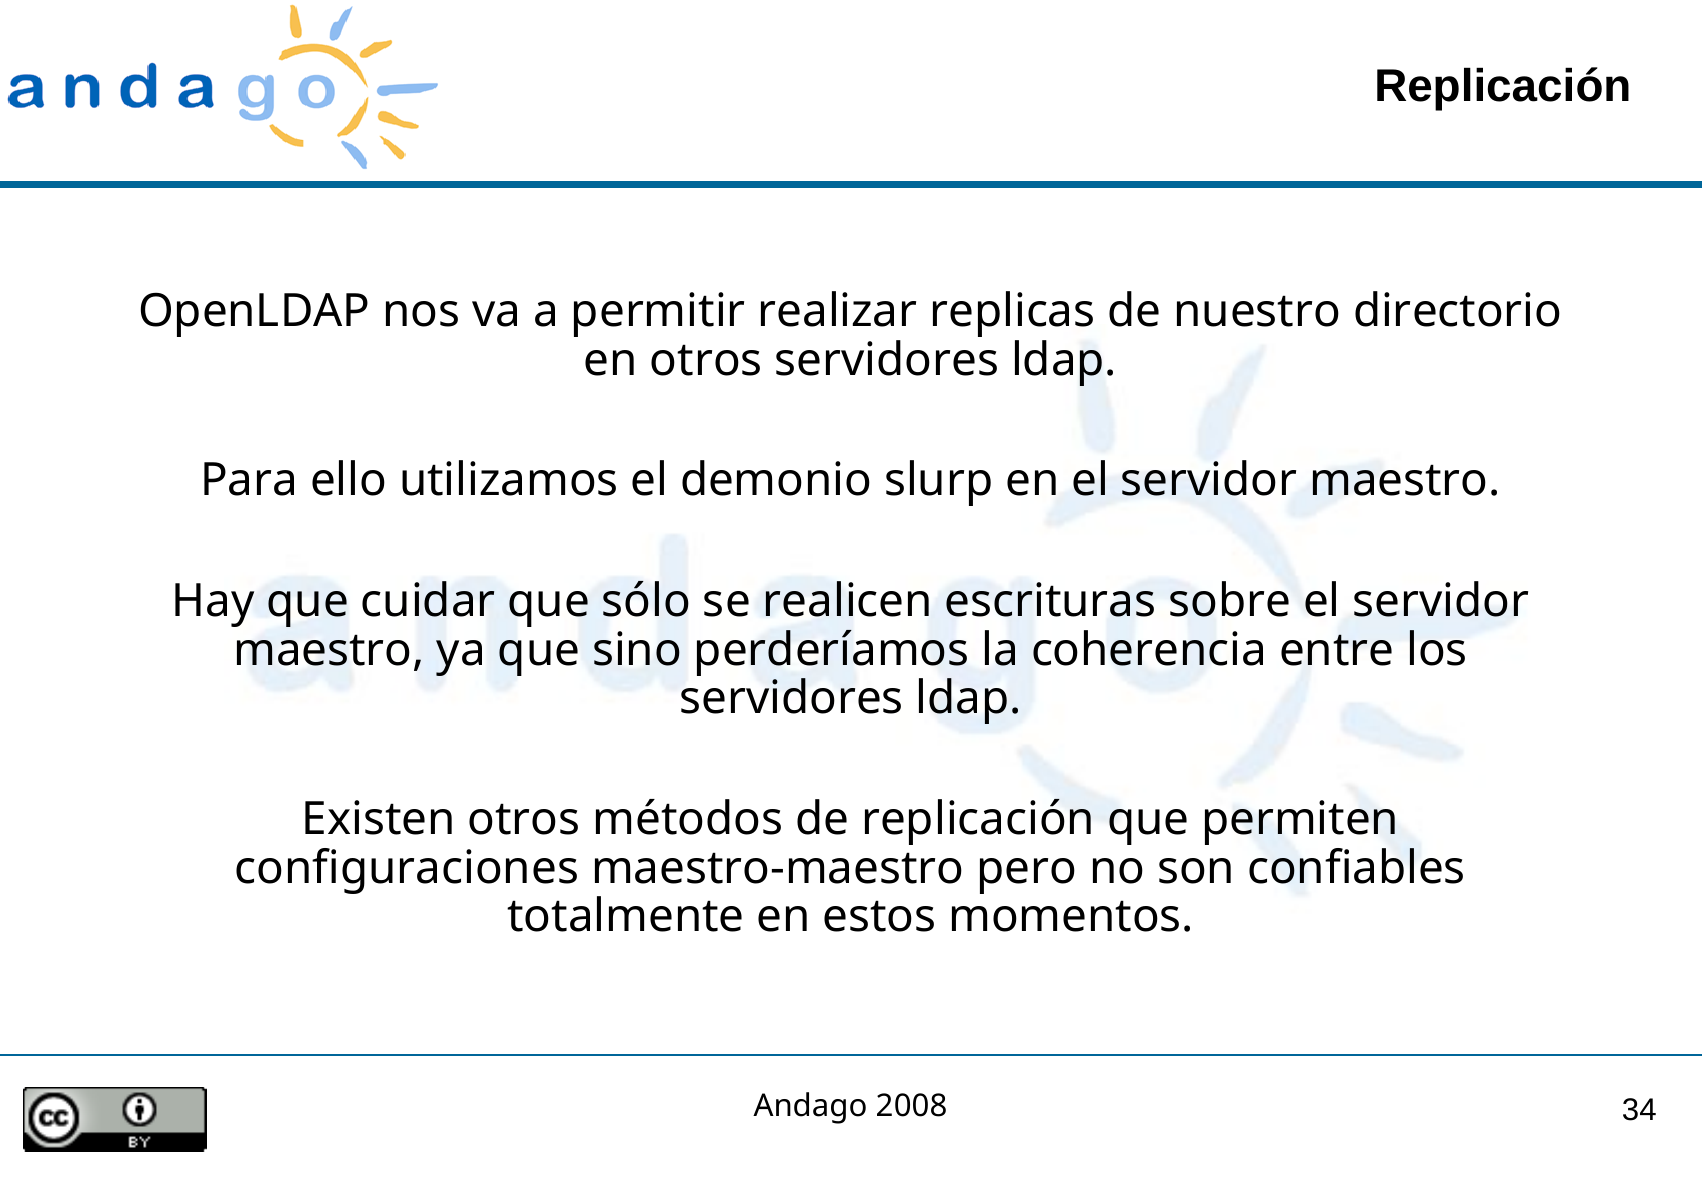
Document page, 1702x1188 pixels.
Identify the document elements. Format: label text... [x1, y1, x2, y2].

subtitle OpenLDAP nos va a permitir realizar replicas de nuestro directorio en otros servidores ldap. Para ello utilizamos el demonio slurp en el servidor maestro. Hay que cuidar que sólo se realicen escrituras sobre el servidor maestro, ya que sino perderíamos la coherencia entre los servidores ldap. Existen otros métodos de replicación que permiten configuraciones maestro-maestro pero no son confiables totalmente en estos momentos. [127, 322, 1575, 1076]
picture [0, 0, 255, 175]
picture [23, 1087, 207, 1152]
title Replicación [255, 0, 1702, 181]
